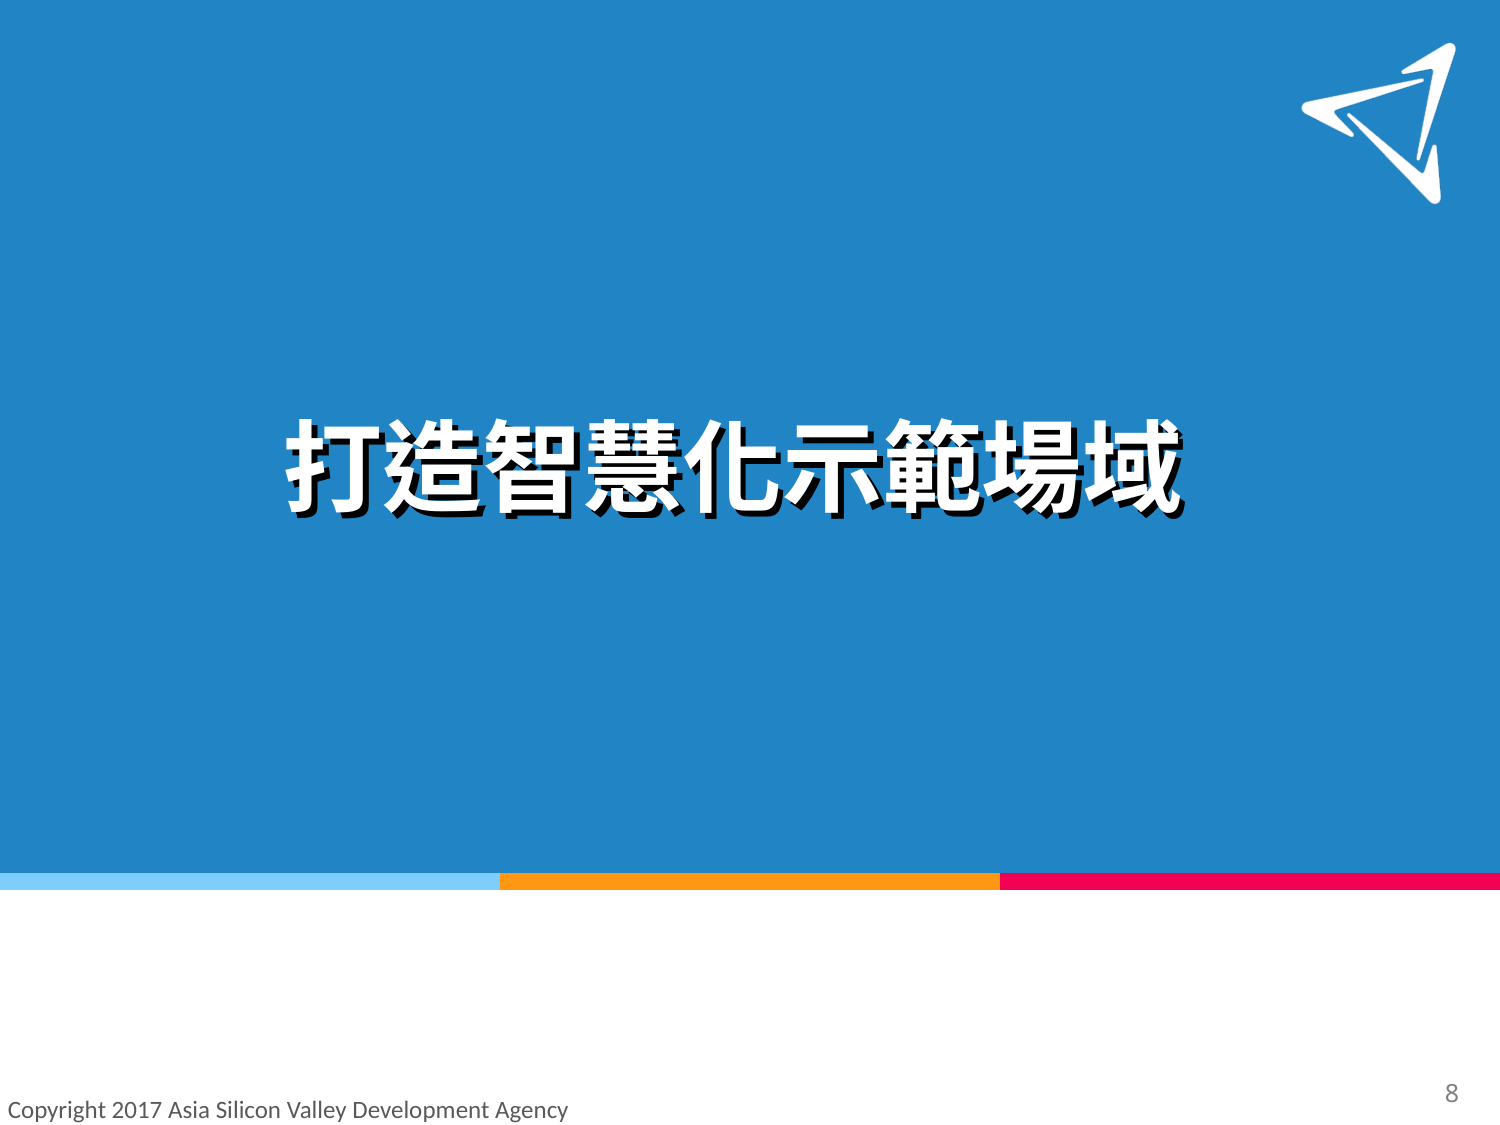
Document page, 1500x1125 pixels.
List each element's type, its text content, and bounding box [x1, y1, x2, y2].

text_box 8 [1429, 1064, 1499, 1125]
title 打造智慧化示範場域 [94, 287, 1370, 542]
